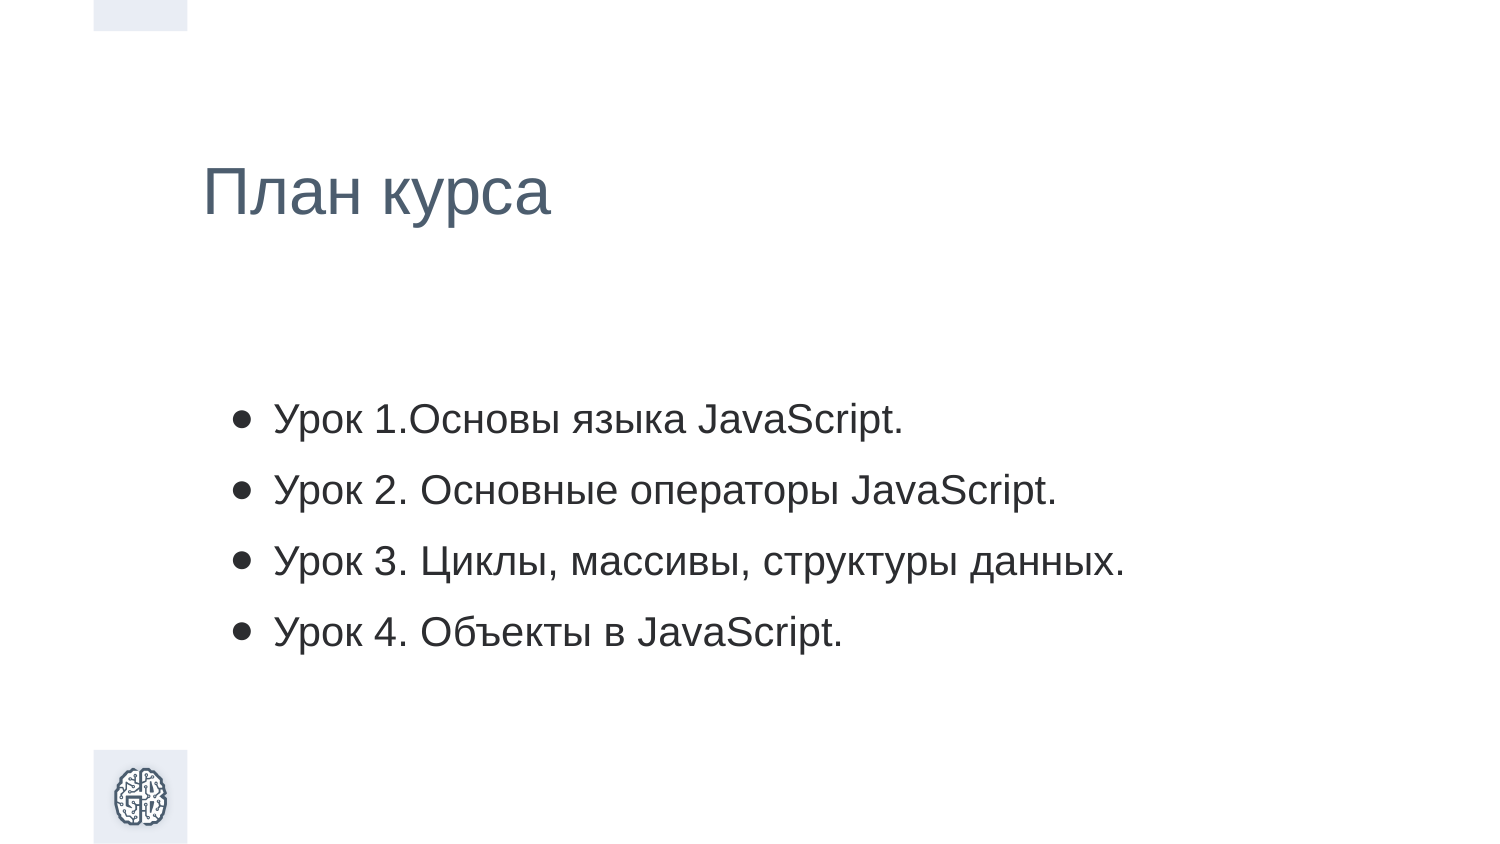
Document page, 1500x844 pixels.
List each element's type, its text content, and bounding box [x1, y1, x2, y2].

text_box План курса [187, 93, 1312, 282]
picture [106, 760, 175, 834]
text_box Урок 1.Основы языка JavaScript. Урок 2. Основные операторы JavaScript. Урок 3. Циклы, массивы, структуры данных. Урок 4. Объекты в JavaScript. [187, 303, 1312, 743]
